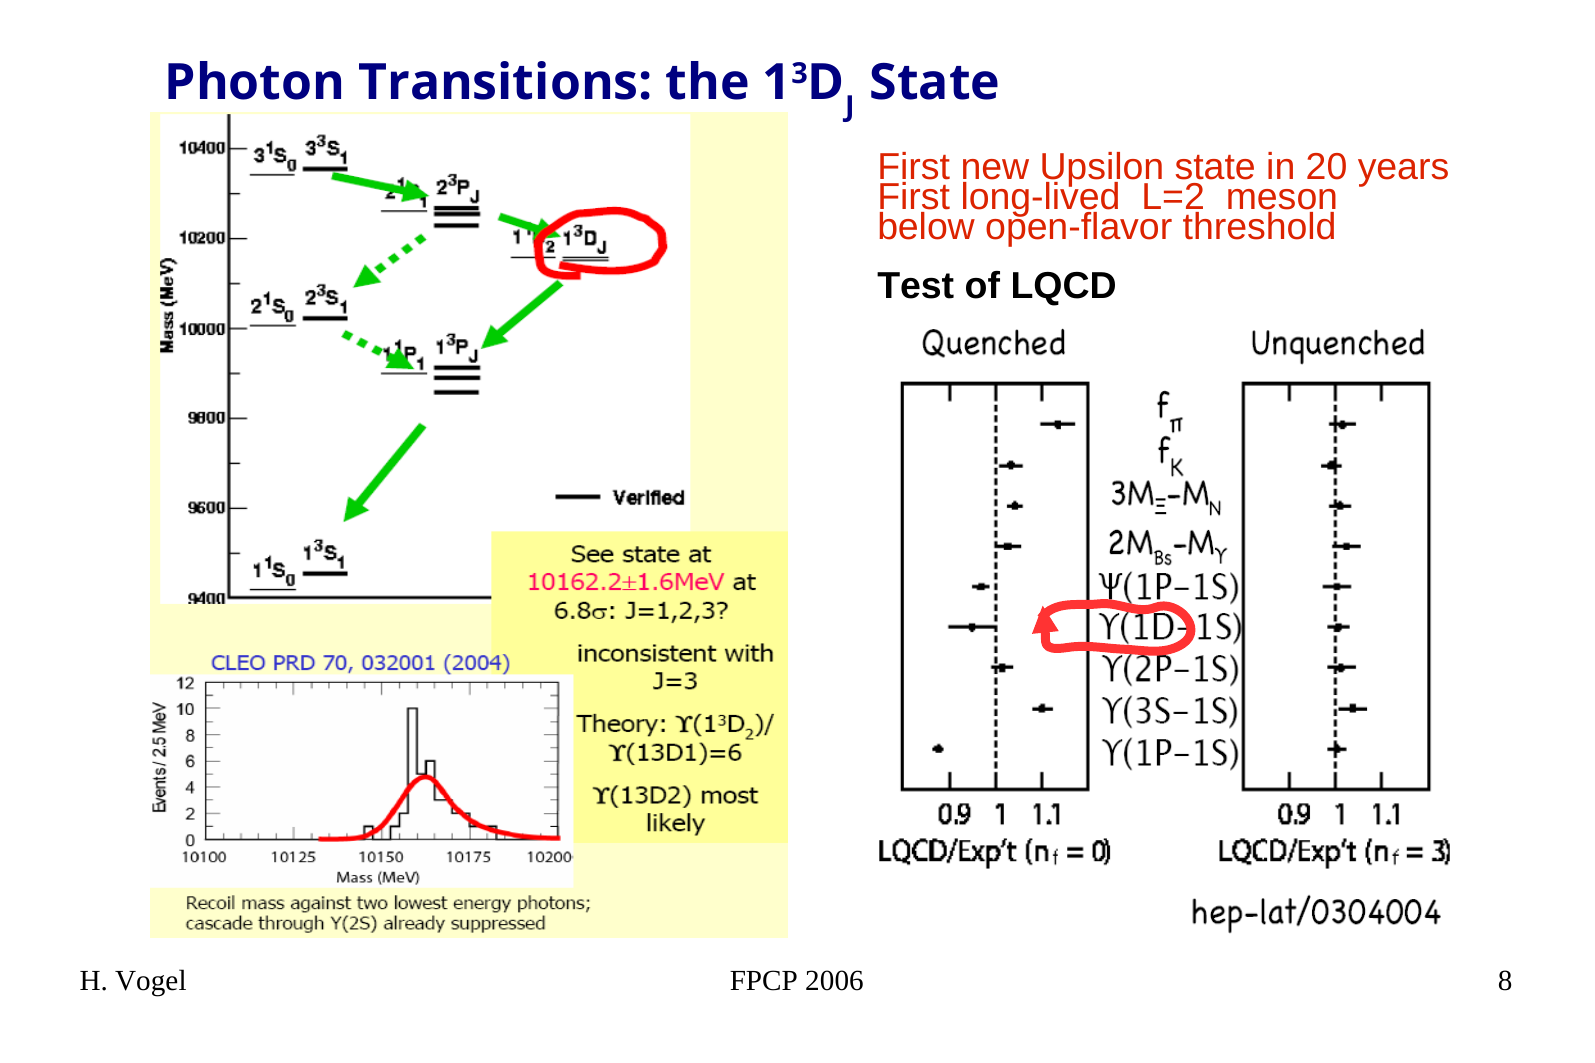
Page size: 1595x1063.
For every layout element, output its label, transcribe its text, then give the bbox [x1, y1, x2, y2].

text_box First new Upsilon state in 20 years First long-lived L=2 meson below open-flavor threshold Test of LQCD [862, 148, 1468, 313]
picture [862, 313, 1463, 938]
picture [150, 133, 788, 938]
text_box Photon Transitions: the 13DJ State [150, 32, 1016, 133]
